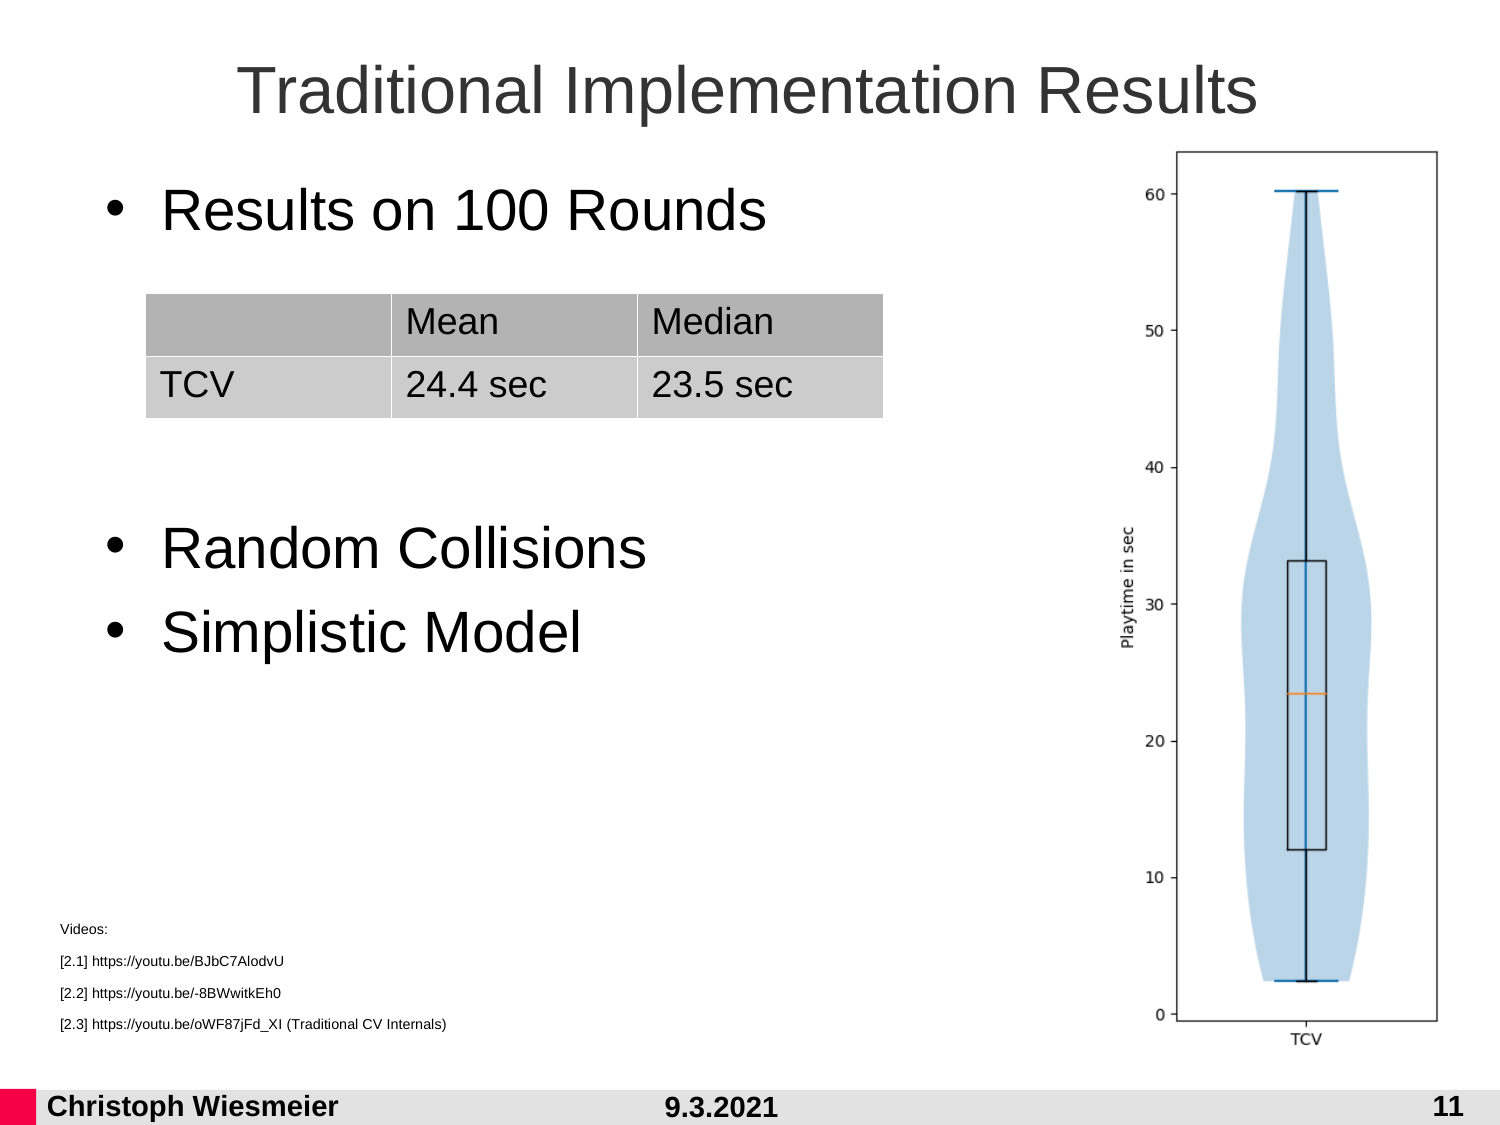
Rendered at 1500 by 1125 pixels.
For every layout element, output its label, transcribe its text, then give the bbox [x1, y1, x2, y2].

table_cell 24.4 sec [392, 357, 637, 418]
list Results on 100 Rounds Random Collisions Simplistic Model [90, 164, 1104, 1036]
title Traditional Implementation Results [79, 25, 1417, 149]
table_cell 23.5 sec [638, 357, 883, 418]
table_header Mean [392, 294, 637, 356]
text_box Videos: [2.1] https://youtu.be/BJbC7AlodvU [2.2] https://youtu.be/-8BWwitkEh0 [2.3] https://youtu.be/oWF87jFd_XI (Traditional CV Internals) [60, 905, 631, 1066]
picture [1104, 134, 1454, 1066]
table_header Median [638, 294, 883, 356]
table_cell TCV [146, 357, 391, 418]
table_header [146, 294, 391, 356]
